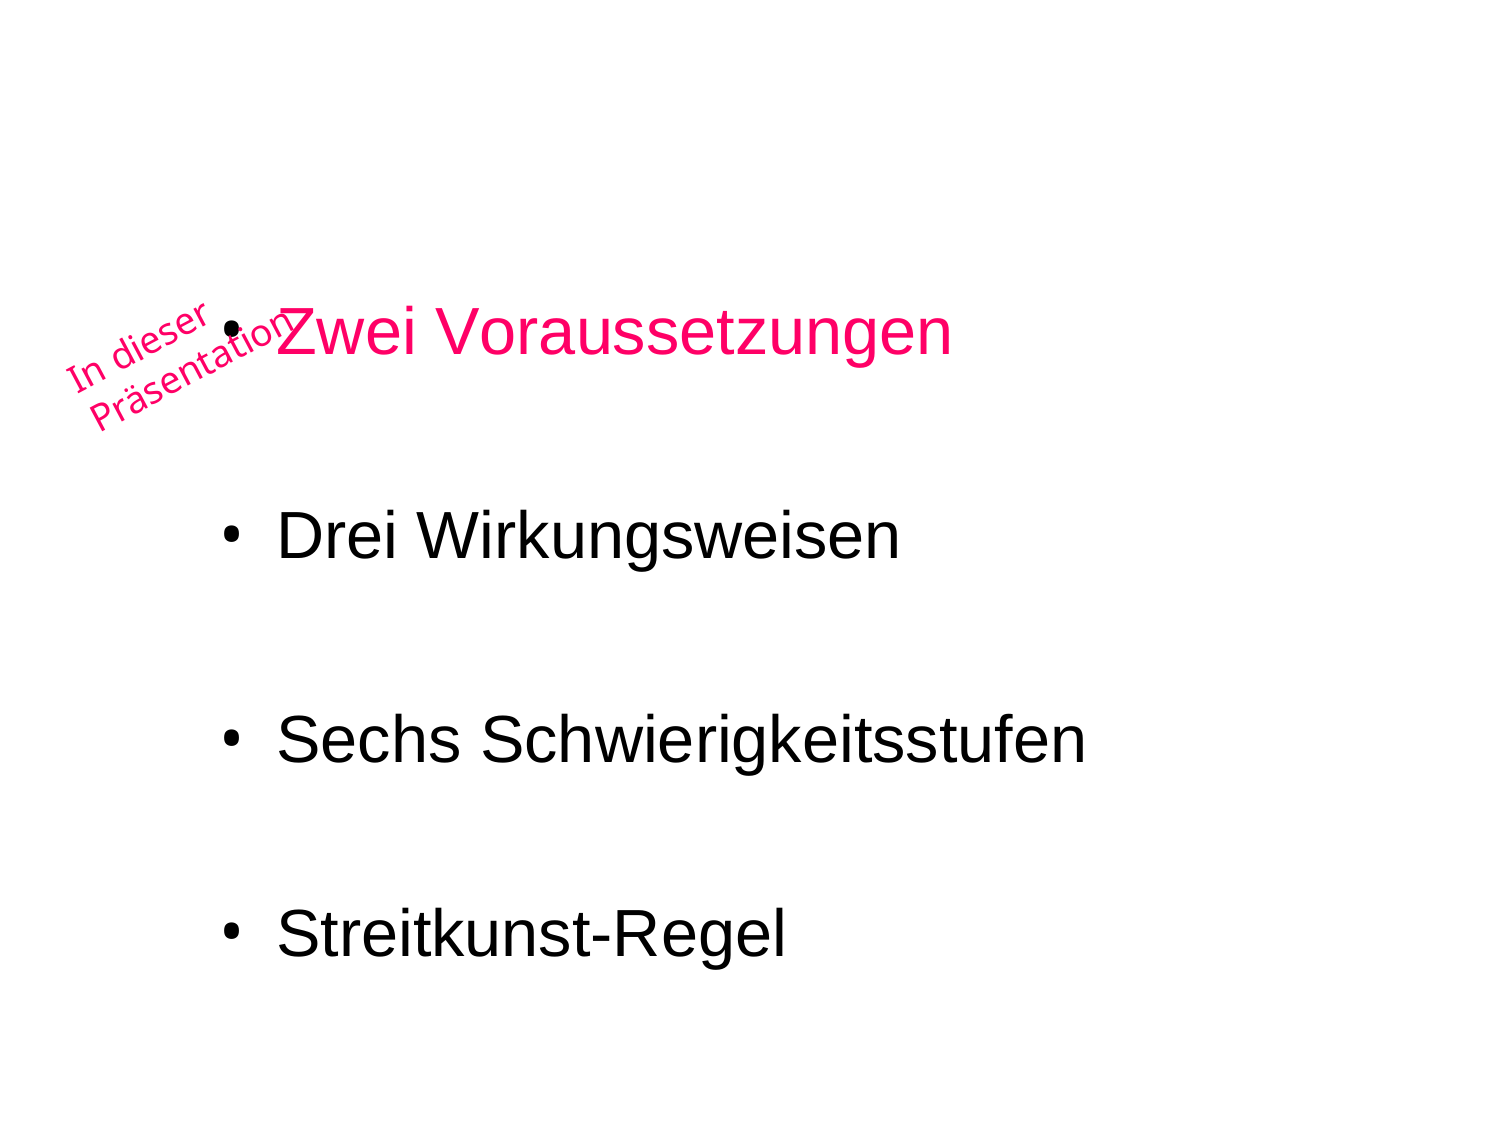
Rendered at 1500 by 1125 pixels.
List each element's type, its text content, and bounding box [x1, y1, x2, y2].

text_box In dieser Präsentation [43, 166, 438, 415]
list Zwei Voraussetzungen Drei Wirkungsweisen Sechs Schwierigkeitsstufen Streitkunst-Regel [204, 280, 1353, 1024]
